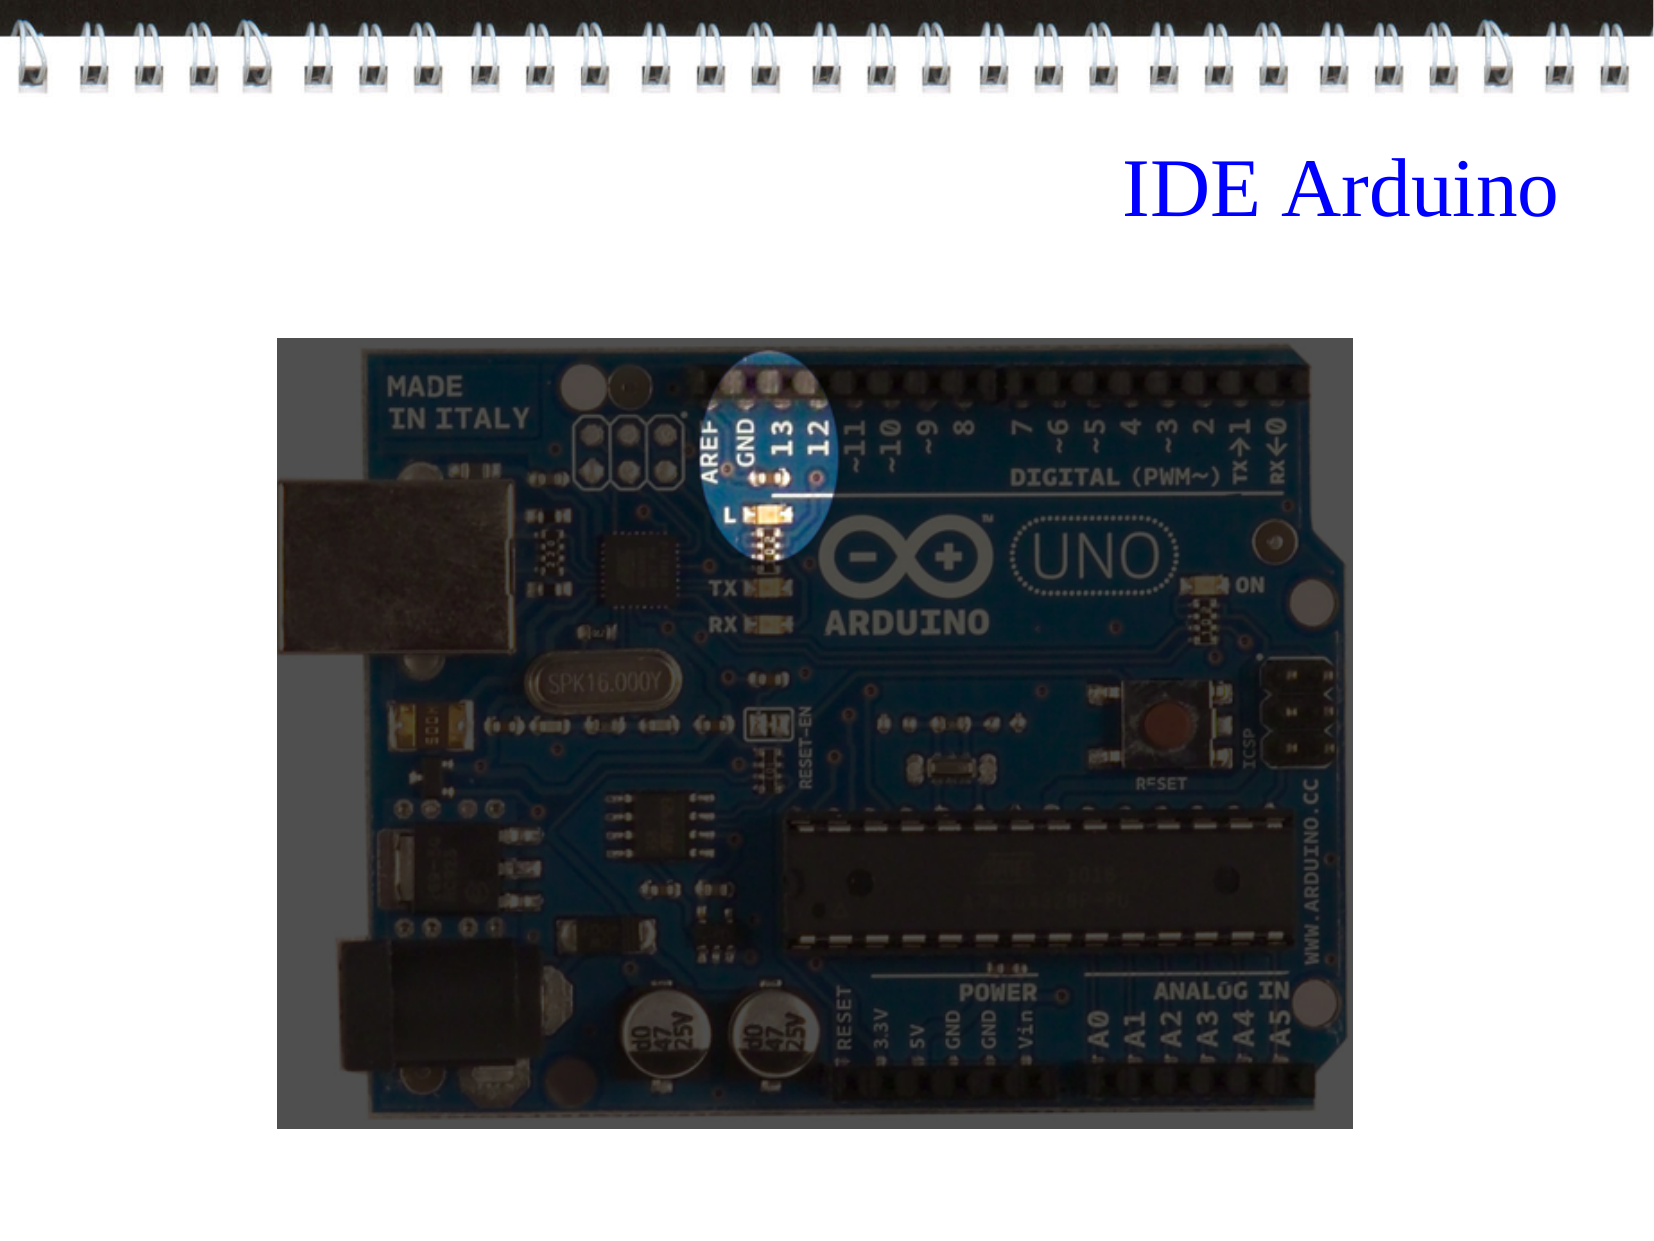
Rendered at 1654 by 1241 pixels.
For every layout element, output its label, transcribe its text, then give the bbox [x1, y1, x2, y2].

picture [277, 338, 1353, 1129]
text_box IDE Arduino [993, 119, 1654, 332]
picture [0, 0, 1654, 156]
